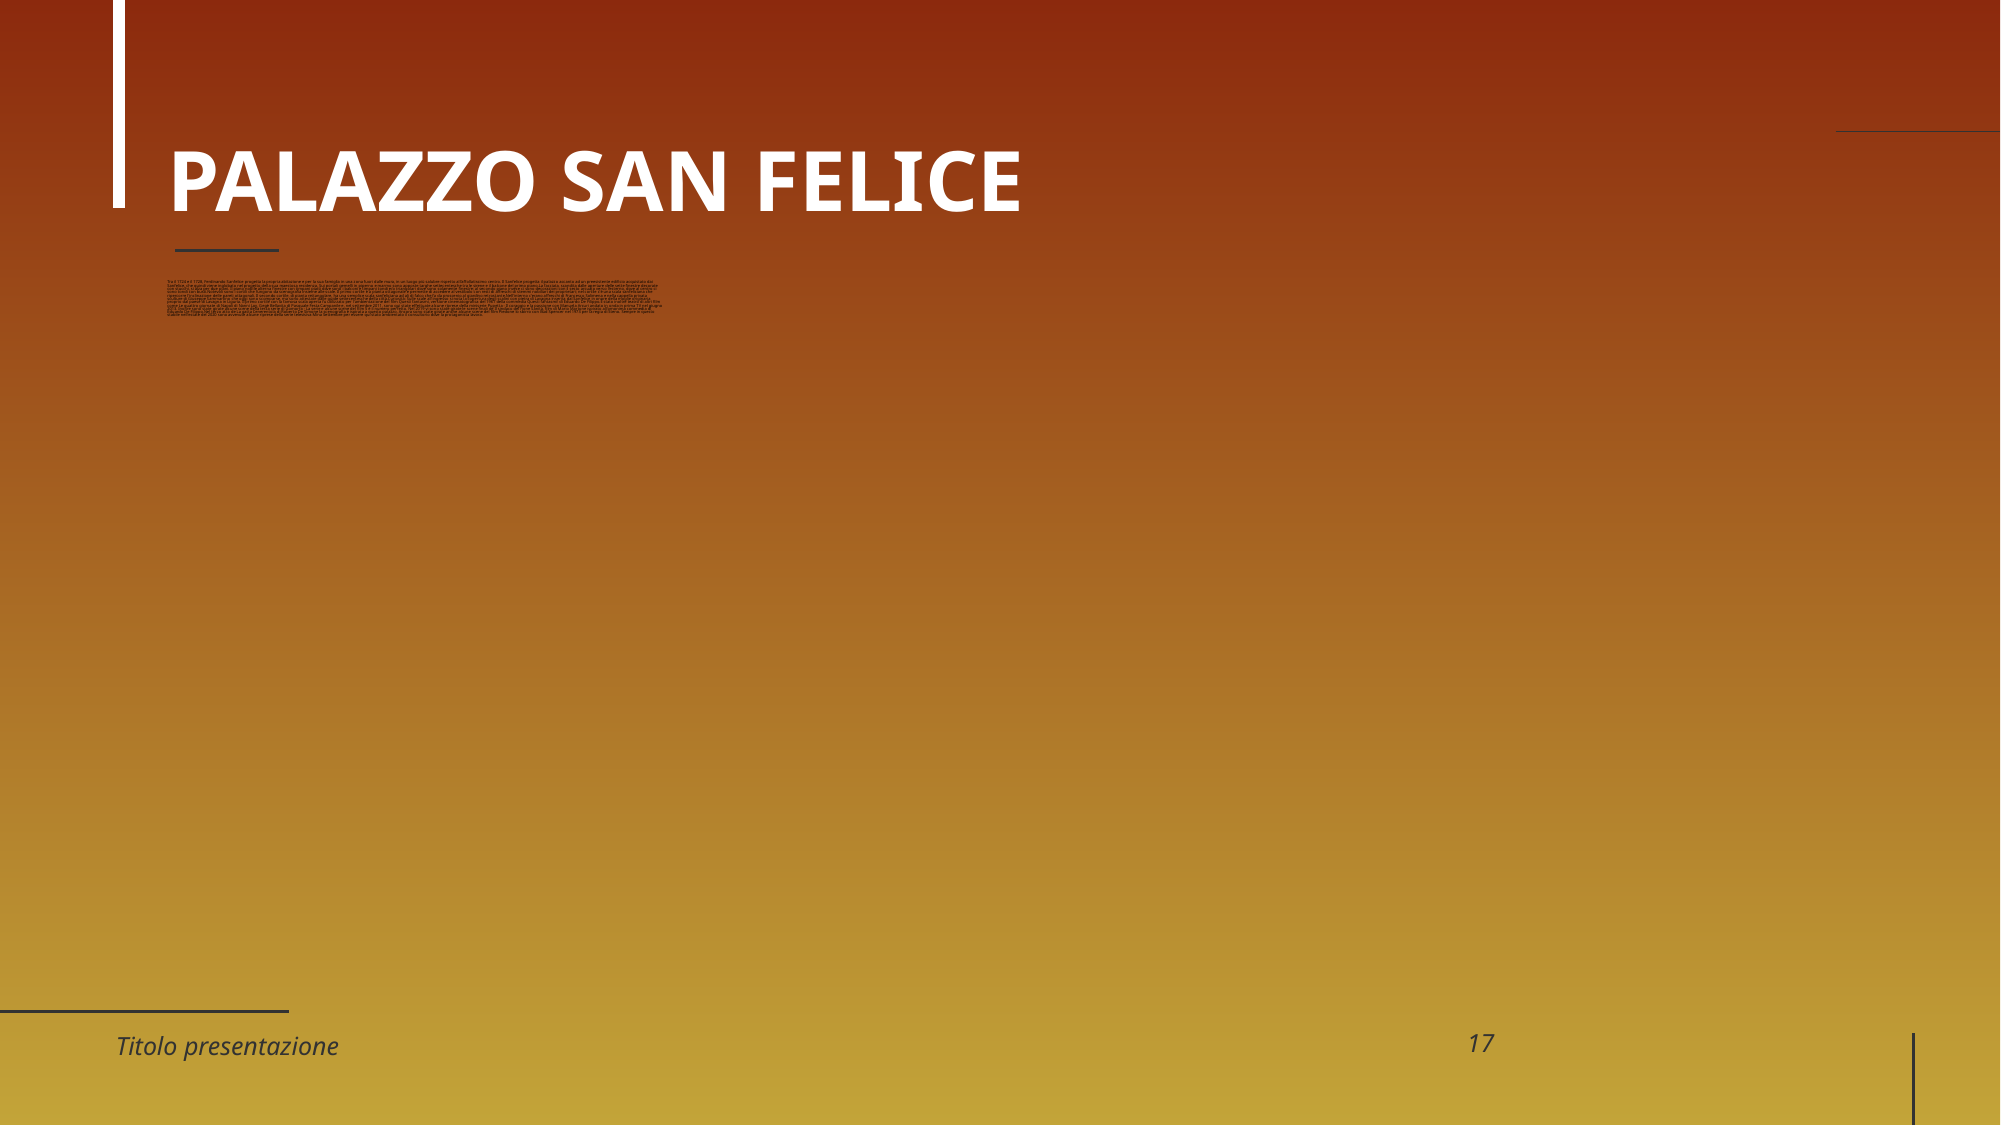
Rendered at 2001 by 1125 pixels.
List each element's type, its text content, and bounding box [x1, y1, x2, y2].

title PALAZZO SAN FELICE [152, 82, 1789, 274]
text_box ‹N› [1451, 1015, 1902, 1075]
list Tra il 1724 e il 1728, Ferdinando Sanfelice progetta la propria abitazione e per la sua famiglia in una zona fuori dalle mura, in un luogo più salubre rispetto all'affollatissimo centro. Il Sanfelice progetta il palazzo accanto ad un preesistente edificio acquistato dai Sanfelice, che quindi viene inglobato nel progetto della sua maestosa residenza. Sui portali gemelli in piperno e marmo sono apposte targhe settecentesche tra le sirene e il balcone del primo piano.La facciata, scandita dalle aperture delle sette finestre decorate con stucchi, si alza per due piani. Il piano nobile alterna finestre con timpani piatti dove sono i balconi e timpani tondi e/o triangolari dove sono solamente finestre; al secondo piano invece ci sono decorazioni con il sesto arcuato verso l'esterno, dove al centro ci sono tondi con busti.Notevoli sono i cortili che fungono da scenografia insieme alle scale. Il primo cortile è a pianta ottagonale e permette di accedere al vestibolo con resti di affreschi di stemmi nobiliari dei proprietari; nel cortile c'è una scala sanfeliciana che ripercorre l'inclinazione delle pareti ottagonali. Il secondo cortile, di pianta rettangolare, ha una semplice scala sanfeliciana ad ali di falco che fa da proscenio al giardino retrostante.Nell'interno c'erano affreschi di Francesco Solimena e nella cappella privata sculture di Giuseppe Sammartino che oggi sono scomparse, ma sono attestate dalle guide settecentesche della città.Curiosità: Sulle scale all'ingresso si nota la copertura degli scalini con pietra di Lavagna inserita dal Sanfelice in onore della moglie originaria proprio dal paese di Lavagna in Liguria. Il primo cortile con la famosa scala aperta fu utilizzato per l'ambientazione del film Questi fantasmi, versione cinematografica del 1967 della commedia Questi fantasmi! di Eduardo De Filippo.È stato inoltre teatro di altri film come Le quattro giornate di Napoli di Nanni Loy, Gegè Bellavita di Pasquale Festa Campanile e, nel settembre 2011, sono qui state effettuate alcune riprese della miniserie Pupetta - Il coraggio e la passione con Manuela Arcuri andato in onda in prima TV nel giugno 2013. Inoltre sono state girate alcune scene della terza serie di Gomorra - La serie e alcune scene del film 5 è il numero perfetto. Nel 2019 vi sono state girate le scene finali de Il sindaco del rione Sanità, film di Mario Martone ispirato all'omonima commedia di Eduardo De Filippo.Nel terzo atto de La gatta Cenerentola di Roberto De Simone la scenografia è ispirata a questo palazzo. Ancora sono state girate anche alcune scene del film Piedone lo sbirro con Bud Spencer nel 1973 per la regia di Steno. Sempre in questo stabile nell'estate del 2020 sono avvenute alcune riprese della serie televisiva Mina Settembre per essere qui stato ambientato il consultorio dove la protagonista lavora. [152, 274, 1789, 1018]
text_box Titolo presentazione [100, 1015, 636, 1075]
